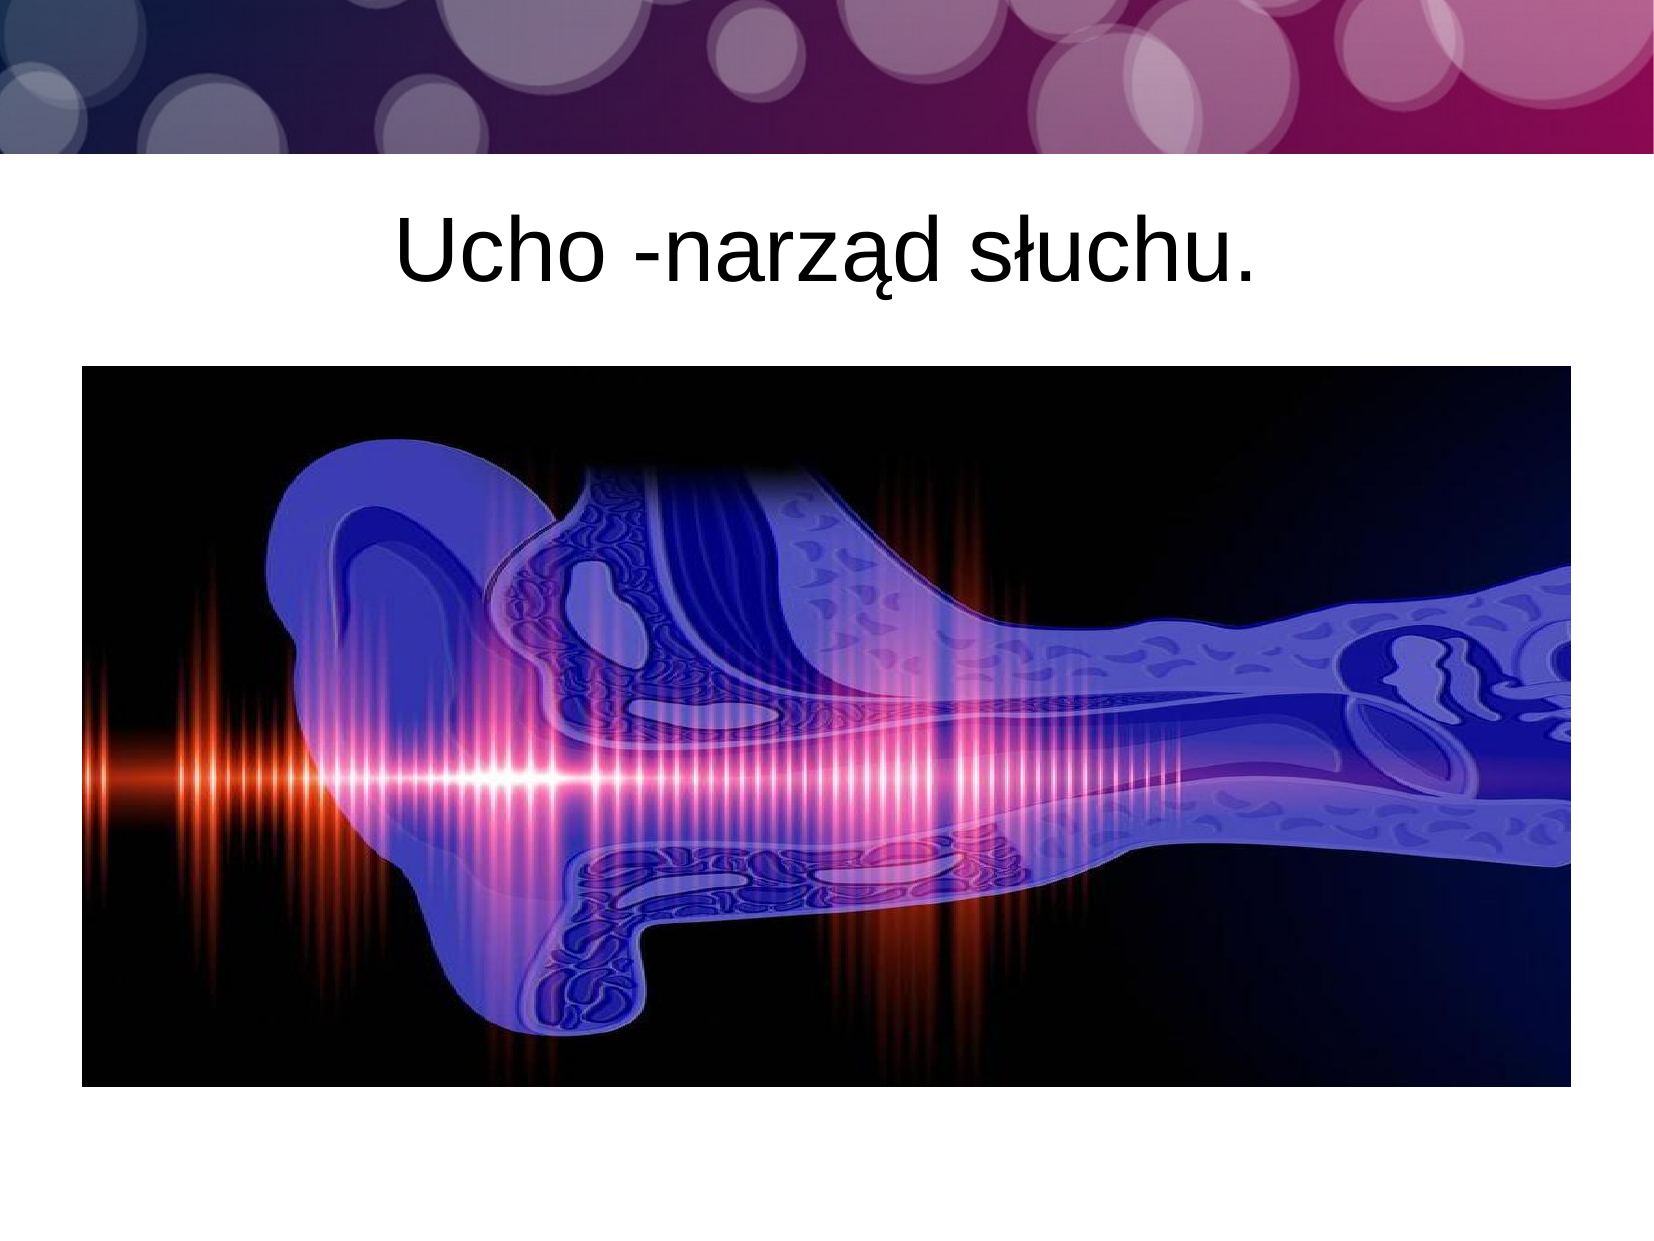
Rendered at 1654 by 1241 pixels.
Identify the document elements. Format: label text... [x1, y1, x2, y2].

title Ucho -narząd słuchu. [82, 159, 1571, 331]
picture [82, 366, 1571, 1087]
